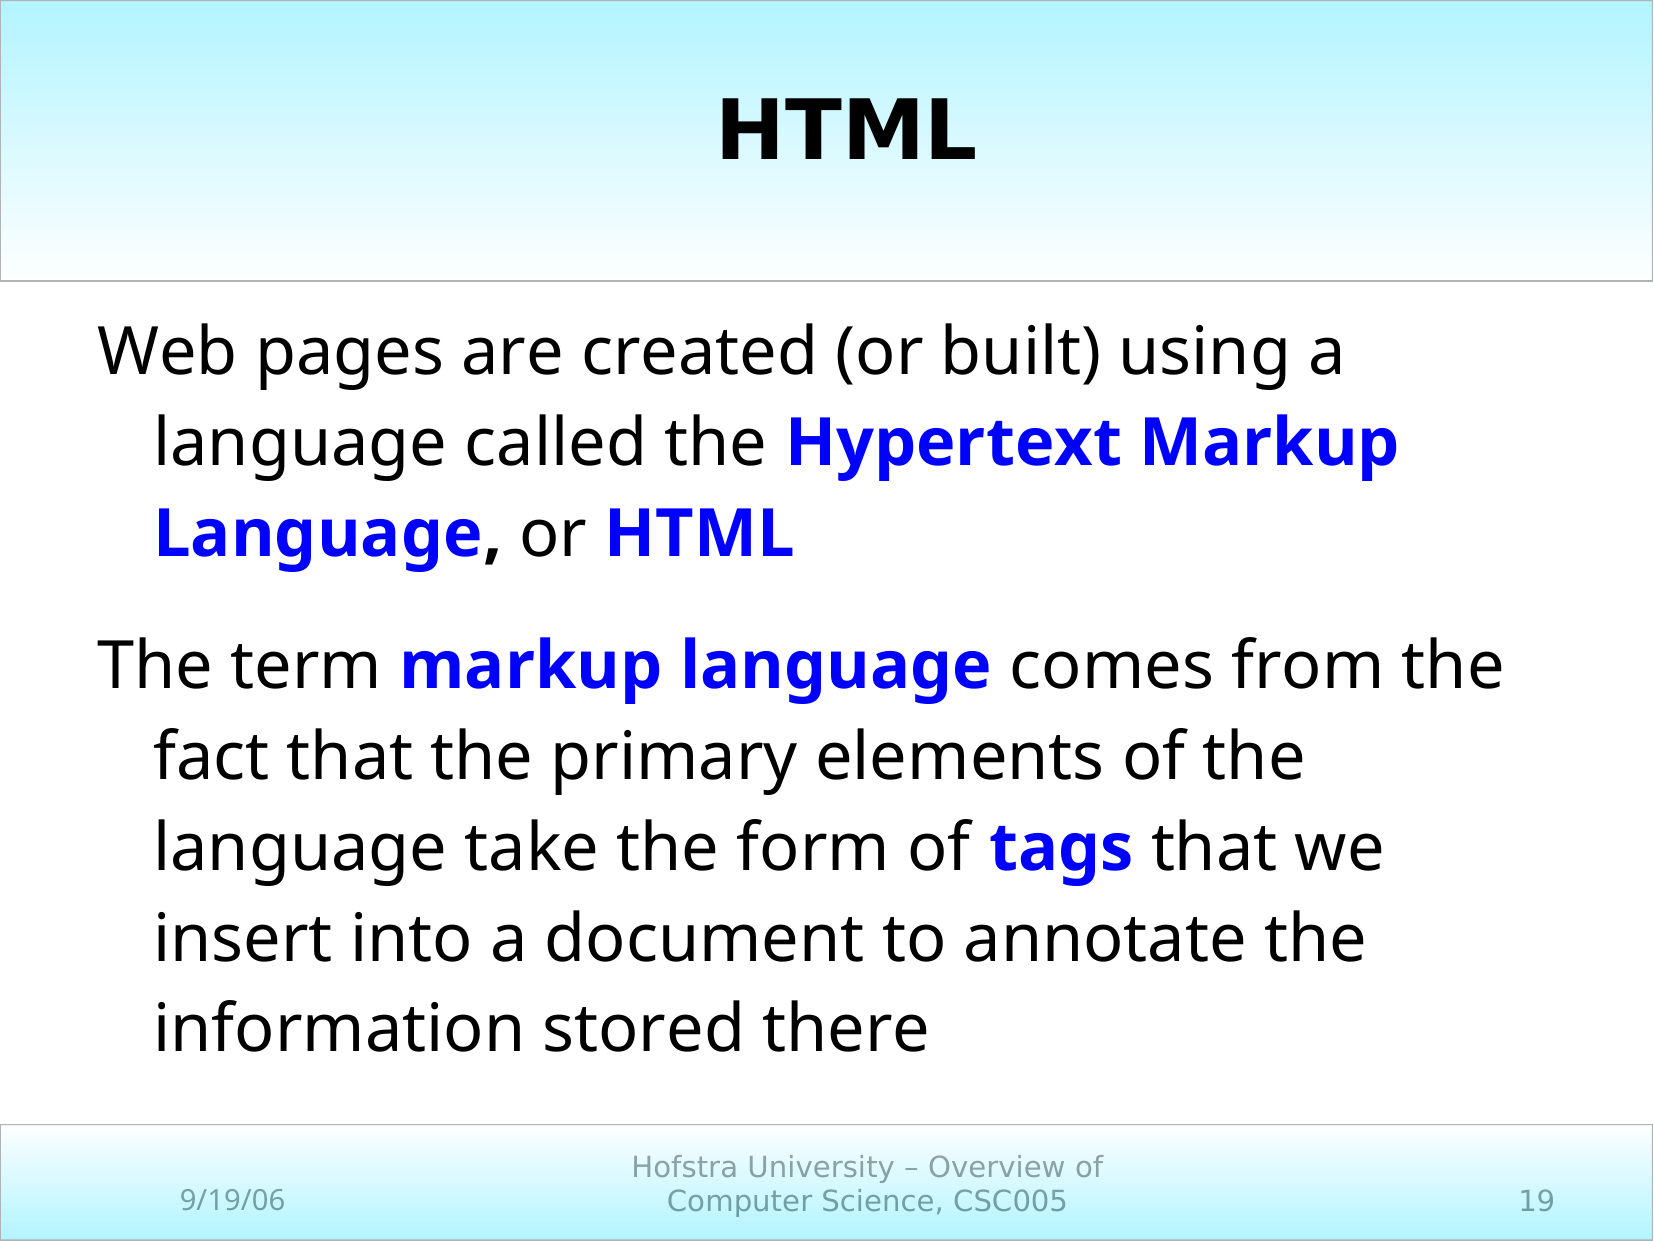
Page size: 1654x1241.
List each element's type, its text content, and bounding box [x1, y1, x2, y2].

list Web pages are created (or built) using a language called the Hypertext Markup Language, or HTML The term markup language comes from the fact that the primary elements of the language take the form of tags that we insert into a document to annotate the information stored there [82, 295, 1571, 1241]
title HTML [165, 27, 1529, 235]
